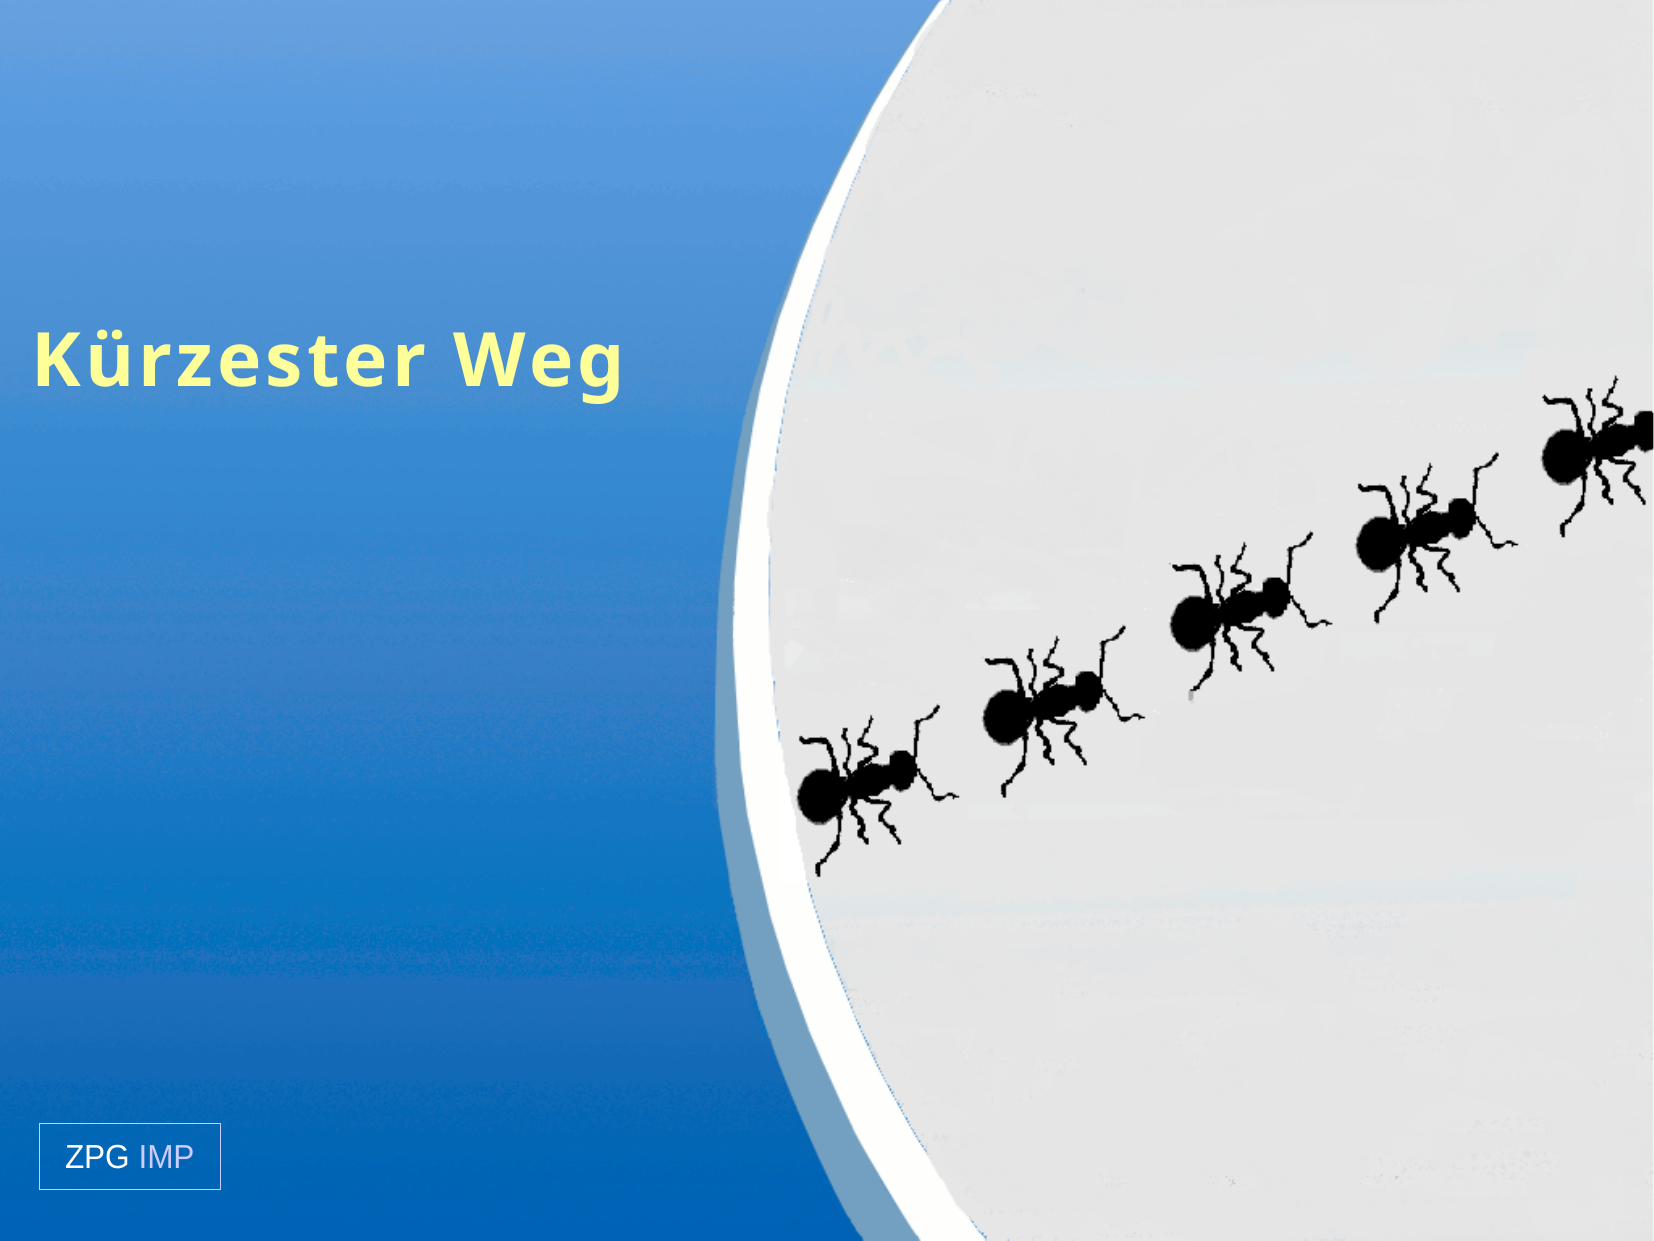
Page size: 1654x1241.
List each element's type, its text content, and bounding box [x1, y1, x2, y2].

picture [0, 0, 1654, 1241]
text_box ZPG IMP [39, 1123, 221, 1190]
text_box Kürzester Weg [16, 298, 760, 586]
